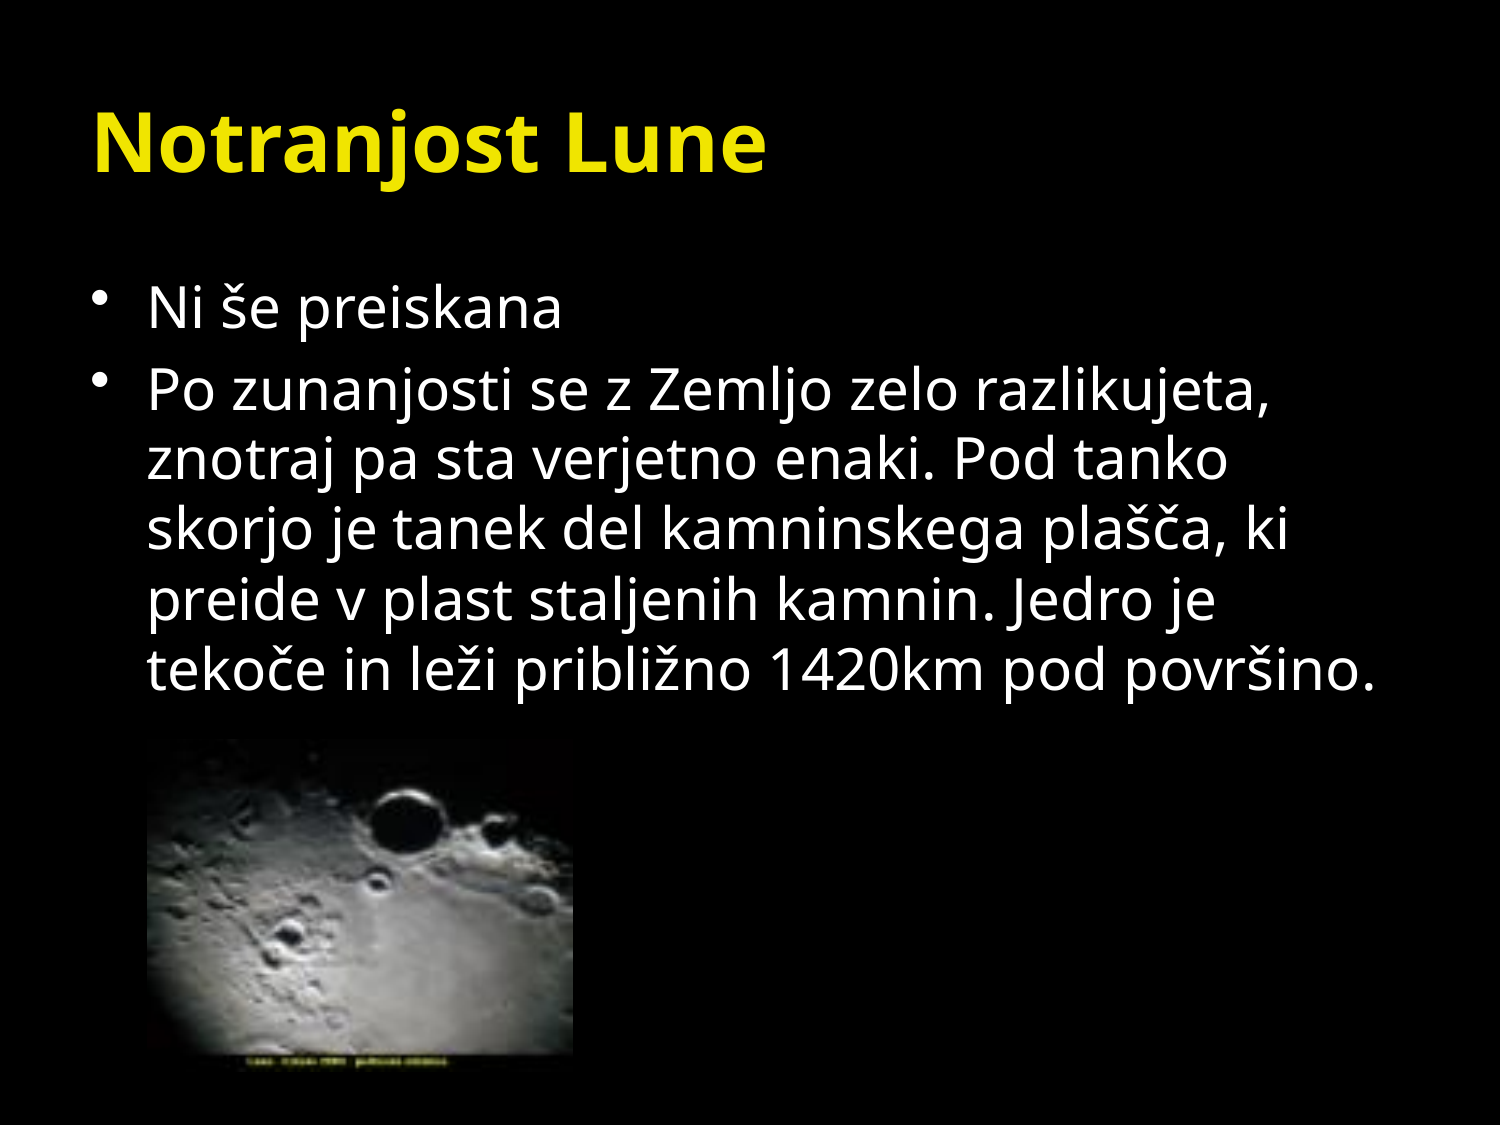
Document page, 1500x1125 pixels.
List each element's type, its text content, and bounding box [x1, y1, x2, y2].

title Notranjost Lune [75, 45, 1425, 233]
picture [147, 739, 573, 1072]
list Ni še preiskana Po zunanjosti se z Zemljo zelo razlikujeta, znotraj pa sta verjetno enaki. Pod tanko skorjo je tanek del kamninskega plašča, ki preide v plast staljenih kamnin. Jedro je tekoče in leži približno 1420km pod površino. [75, 262, 1425, 717]
